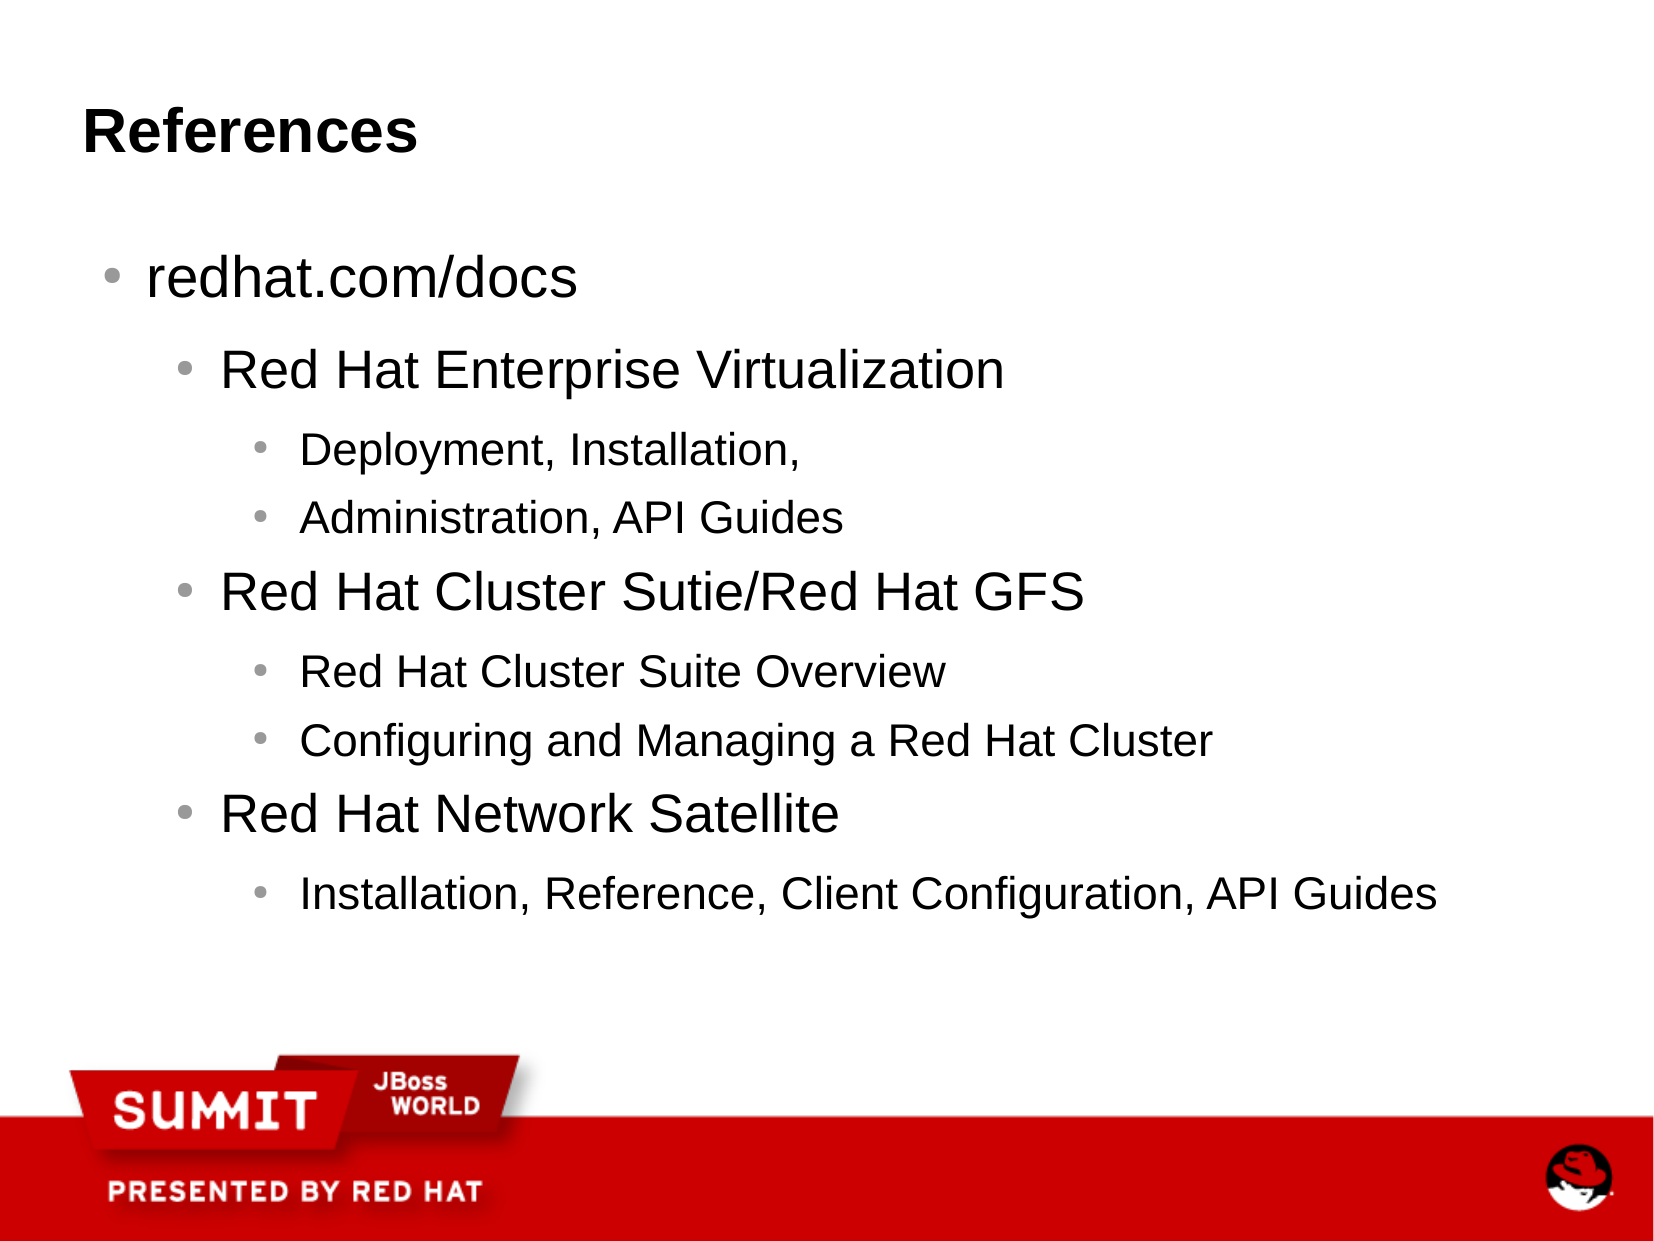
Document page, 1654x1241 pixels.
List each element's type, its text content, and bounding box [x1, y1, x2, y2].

title References [82, 45, 1571, 218]
list redhat.com/docs Red Hat Enterprise Virtualization Deployment, Installation, Administration, API Guides Red Hat Cluster Sutie/Red Hat GFS Red Hat Cluster Suite Overview Configuring and Managing a Red Hat Cluster Red Hat Network Satellite Installation, Reference, Client Configuration, API Guides [86, 244, 1576, 1024]
picture [0, 1043, 1654, 1241]
